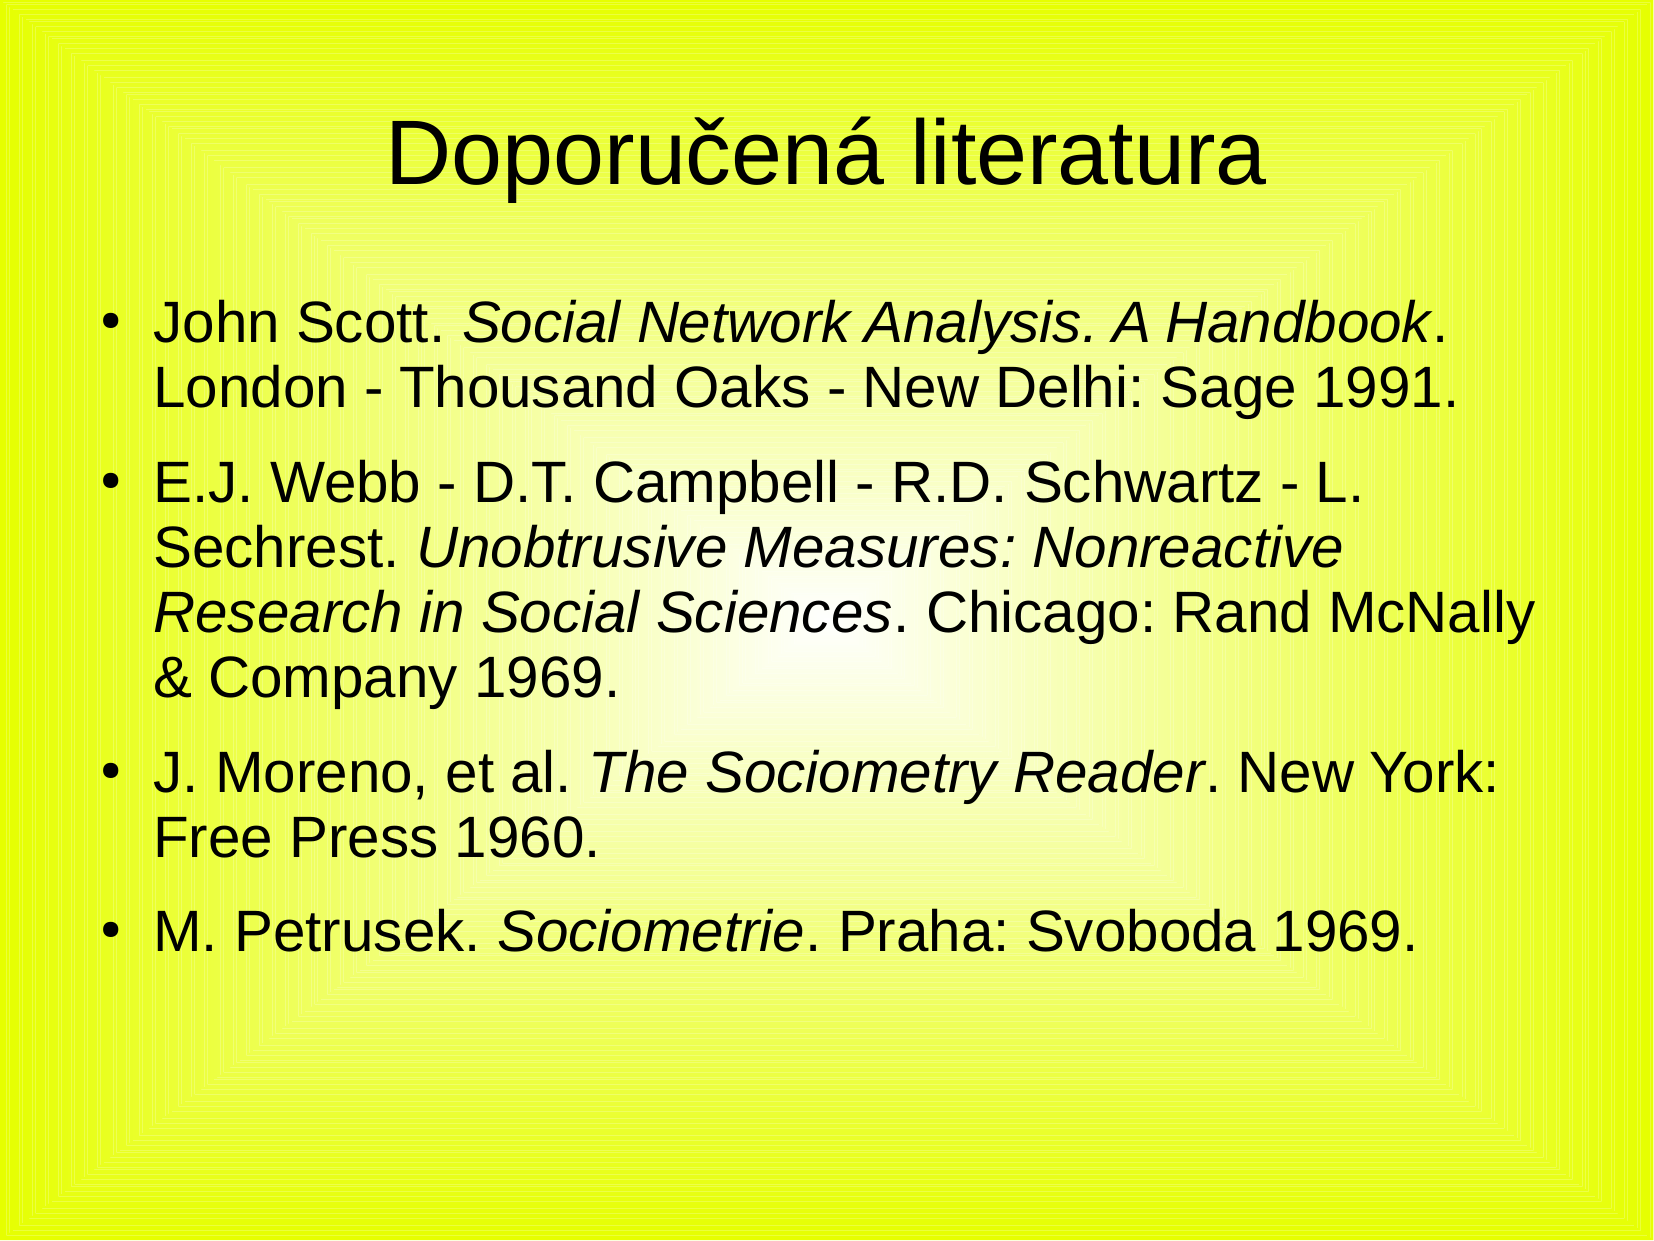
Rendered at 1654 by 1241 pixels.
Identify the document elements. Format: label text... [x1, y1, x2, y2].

list John Scott. Social Network Analysis. A Handbook. London - Thousand Oaks - New Delhi: Sage 1991. E.J. Webb - D.T. Campbell - R.D. Schwartz - L. Sechrest. Unobtrusive Measures: Nonreactive Research in Social Sciences. Chicago: Rand McNally & Company 1969. J. Moreno, et al. The Sociometry Reader. New York: Free Press 1960. M. Petrusek. Sociometrie. Praha: Svoboda 1969. [82, 290, 1571, 1094]
title Doporučená literatura [82, 56, 1571, 250]
